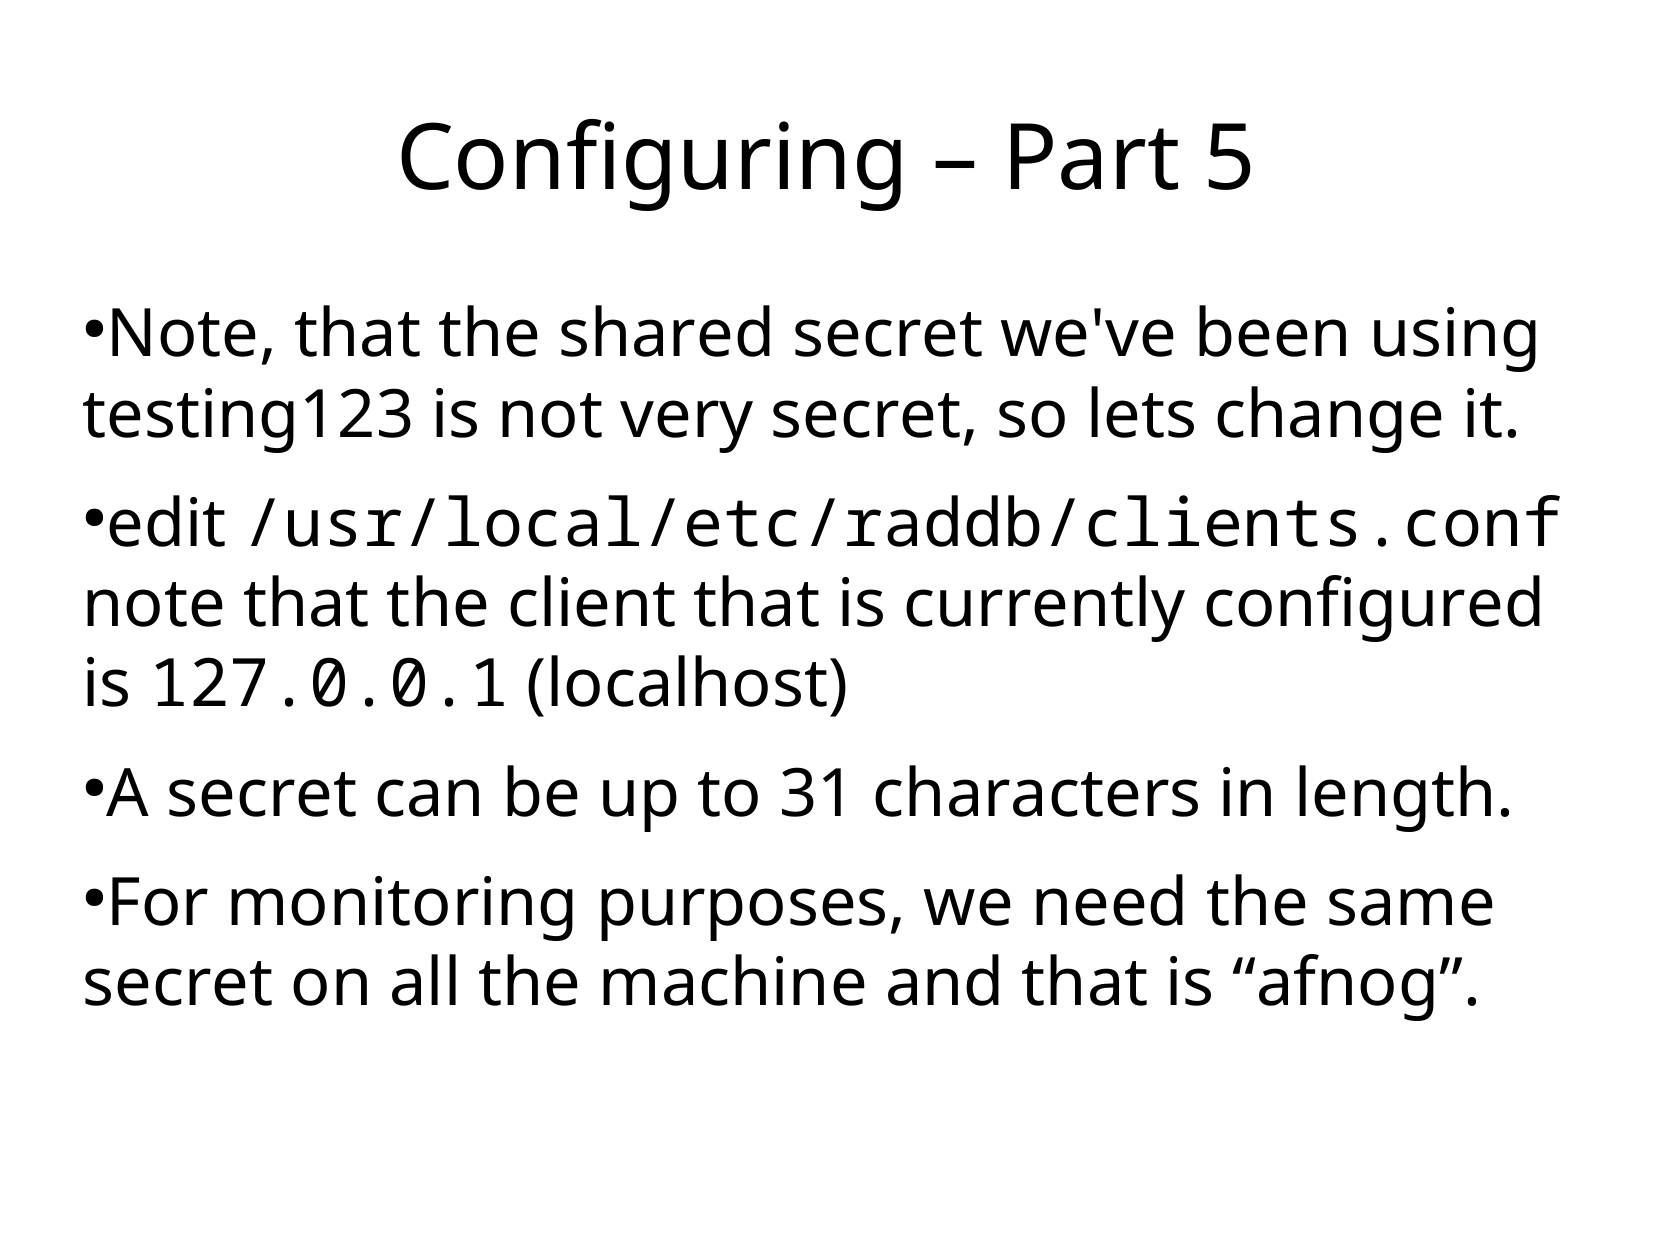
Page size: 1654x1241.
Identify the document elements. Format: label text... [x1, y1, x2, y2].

title Configuring – Part 5 [82, 49, 1571, 257]
list Note, that the shared secret we've been using testing123 is not very secret, so lets change it. edit /usr/local/etc/raddb/clients.conf note that the client that is currently configured is 127.0.0.1 (localhost) A secret can be up to 31 characters in length. For monitoring purposes, we need the same secret on all the machine and that is “afnog”. [82, 290, 1571, 1109]
